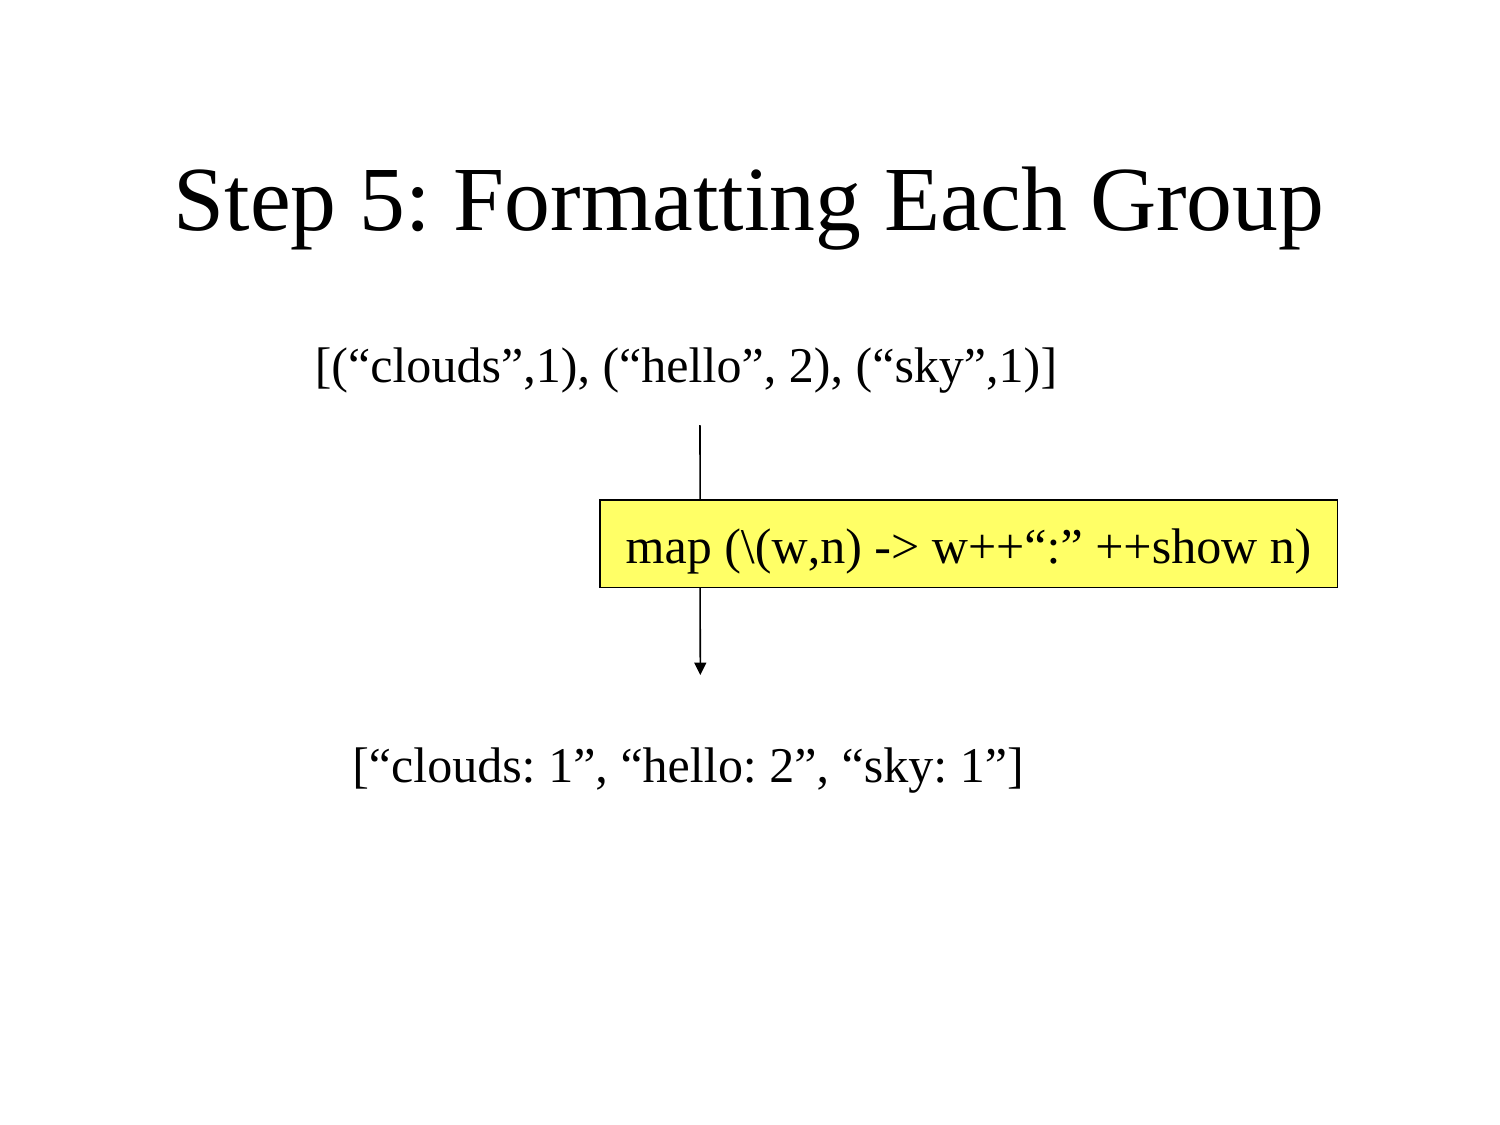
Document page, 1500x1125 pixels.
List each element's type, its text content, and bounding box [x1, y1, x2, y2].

text_box map (\(w,n) -> w++“:” ++show n) [600, 499, 1338, 588]
title Step 5: Formatting Each Group [112, 99, 1388, 288]
text_box [(“clouds”,1), (“hello”, 2), (“sky”,1)] [300, 324, 1138, 401]
text_box [“clouds: 1”, “hello: 2”, “sky: 1”] [337, 724, 1176, 801]
